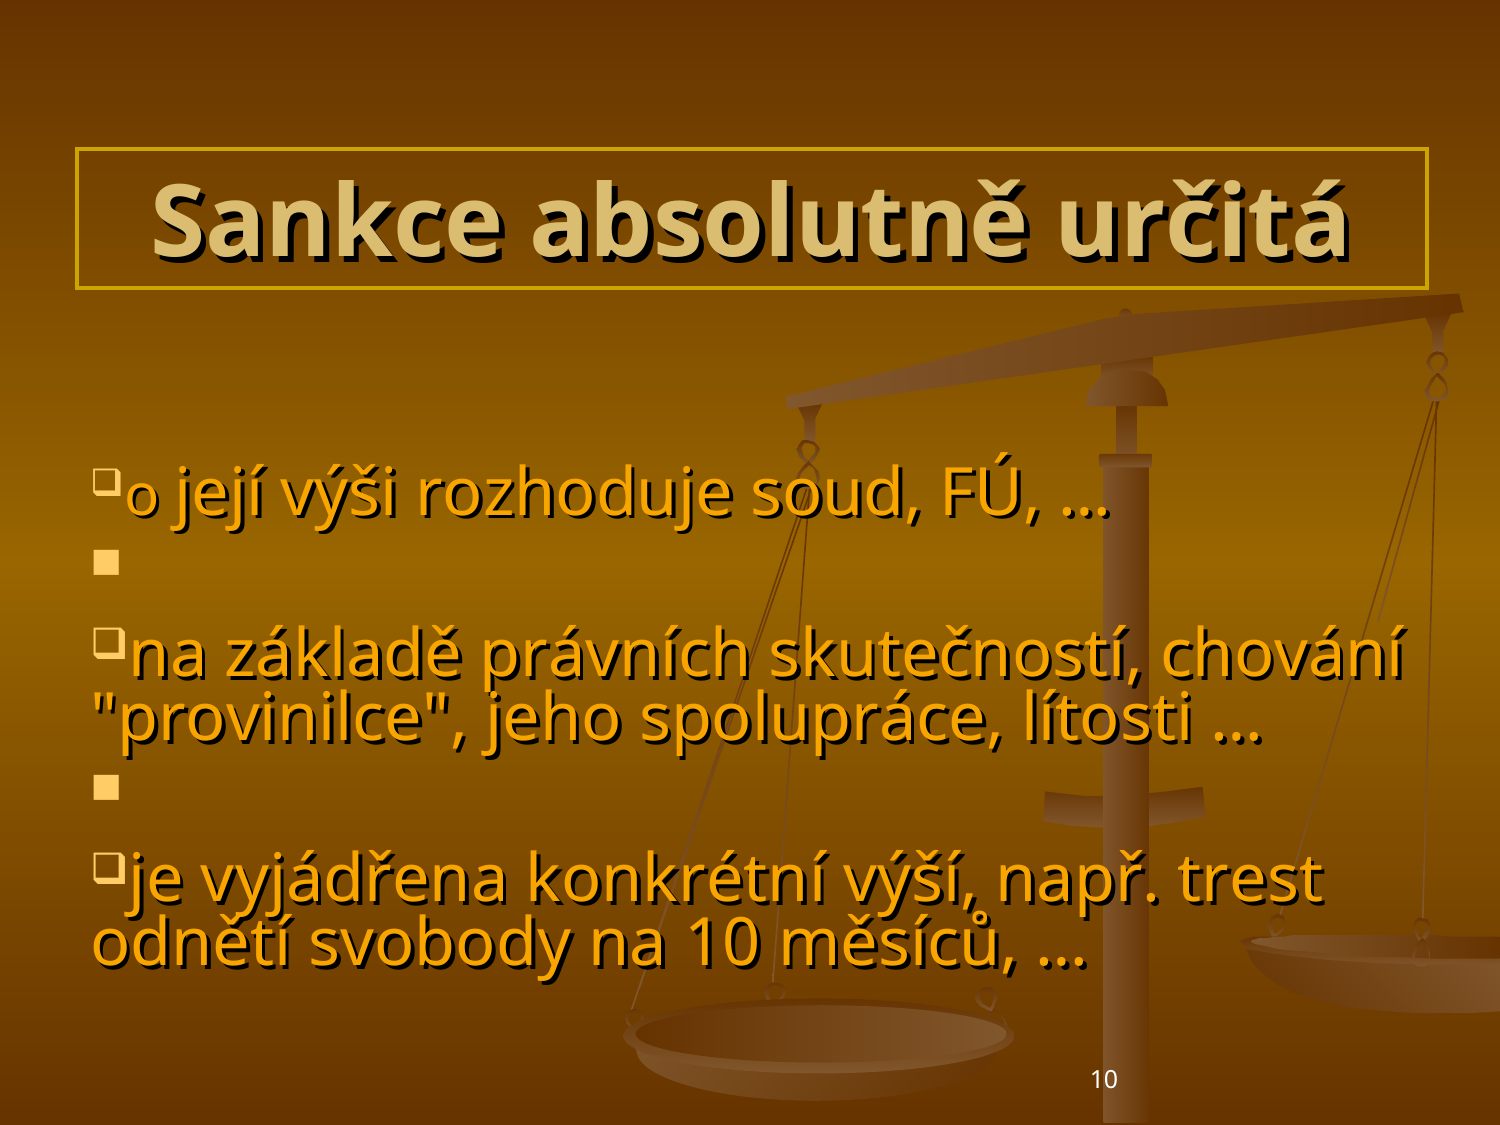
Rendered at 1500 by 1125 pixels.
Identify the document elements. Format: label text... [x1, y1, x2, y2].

list o její výši rozhoduje soud, FÚ, … na základě právních skutečností, chování "provinilce", jeho spolupráce, lítosti … je vyjádřena konkrétní výší, např. trest odnětí svobody na 10 měsíců, … [75, 456, 1426, 1006]
title Sankce absolutně určitá [76, 148, 1427, 289]
text_box [1074, 1029, 1425, 1105]
